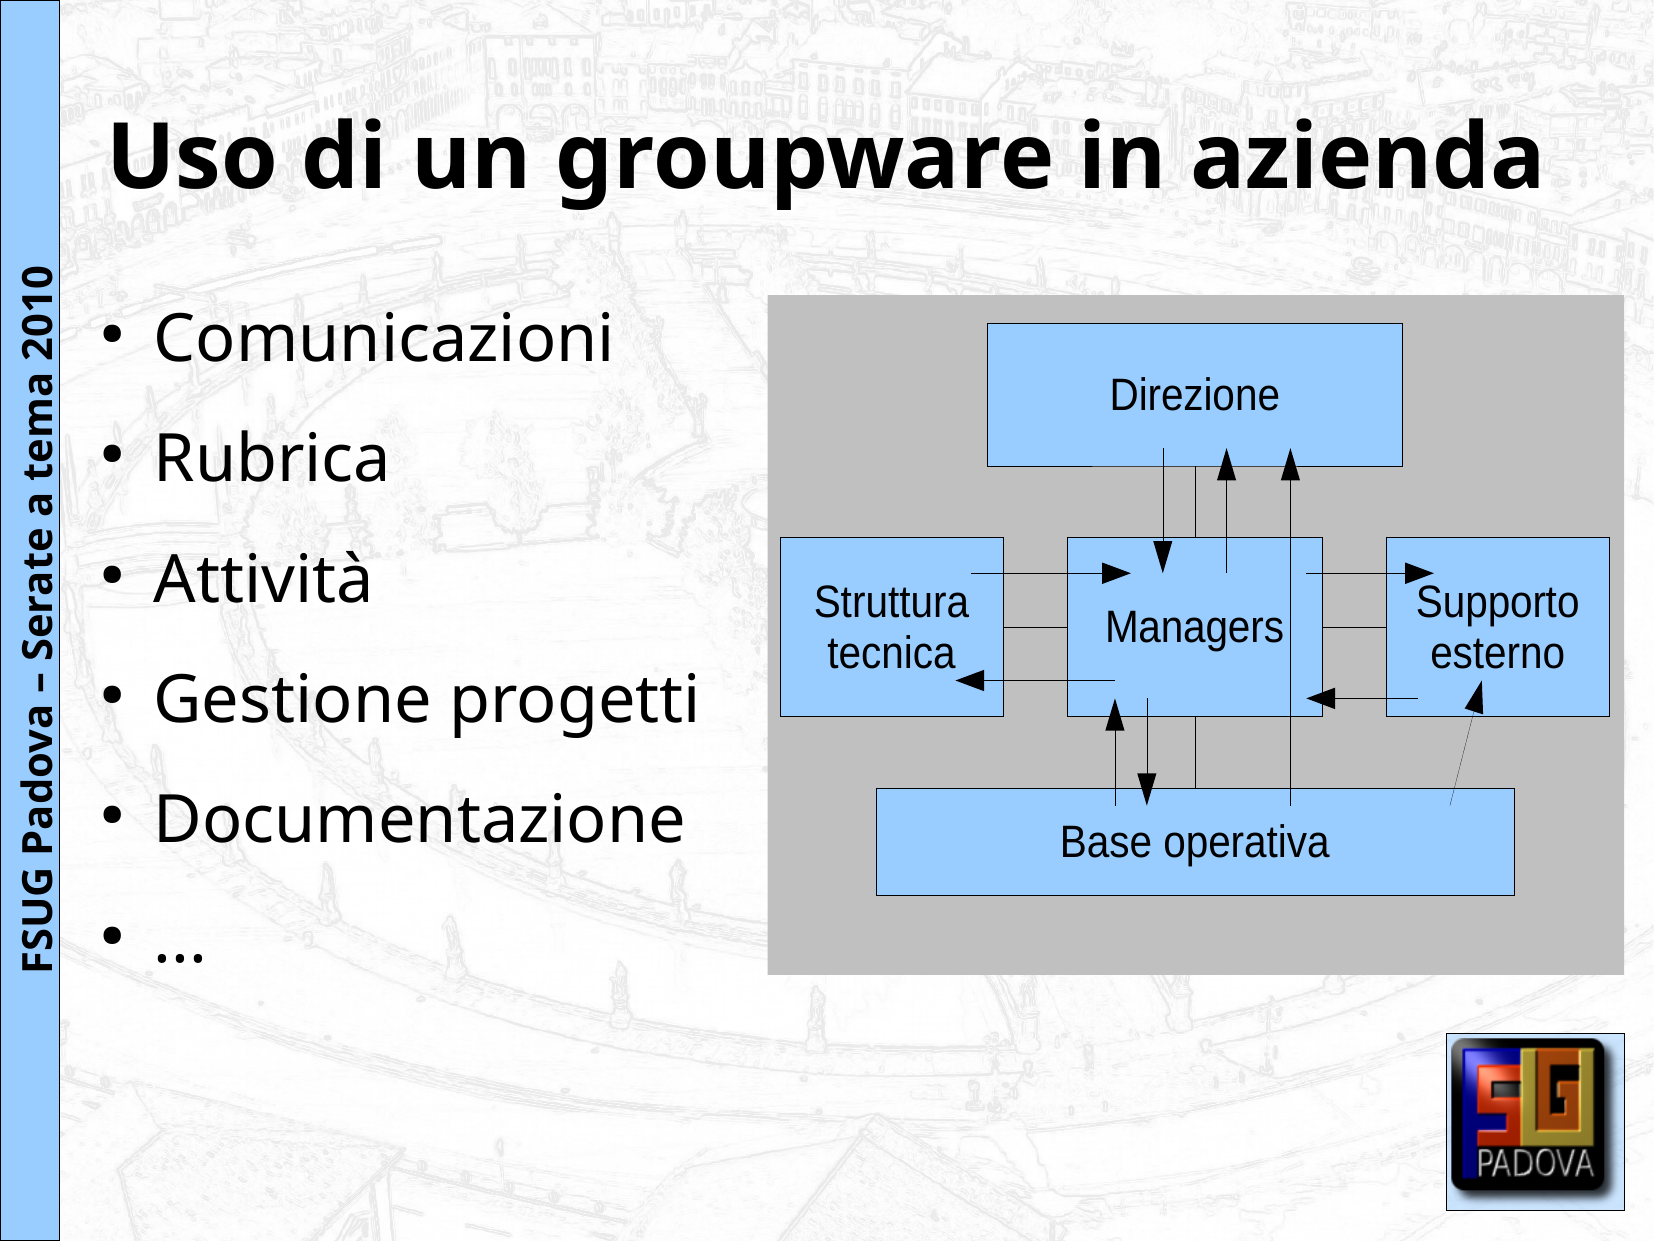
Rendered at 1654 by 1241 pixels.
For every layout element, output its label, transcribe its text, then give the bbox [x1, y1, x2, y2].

title Uso di un groupware in azienda [82, 49, 1571, 257]
picture [60, 0, 1654, 1241]
text_box FSUG Padova – Serate a tema 2010 [0, 0, 60, 1241]
chart [767, 295, 1625, 975]
list Comunicazioni Rubrica Attività Gestione progetti Documentazione ... [82, 290, 1004, 1109]
